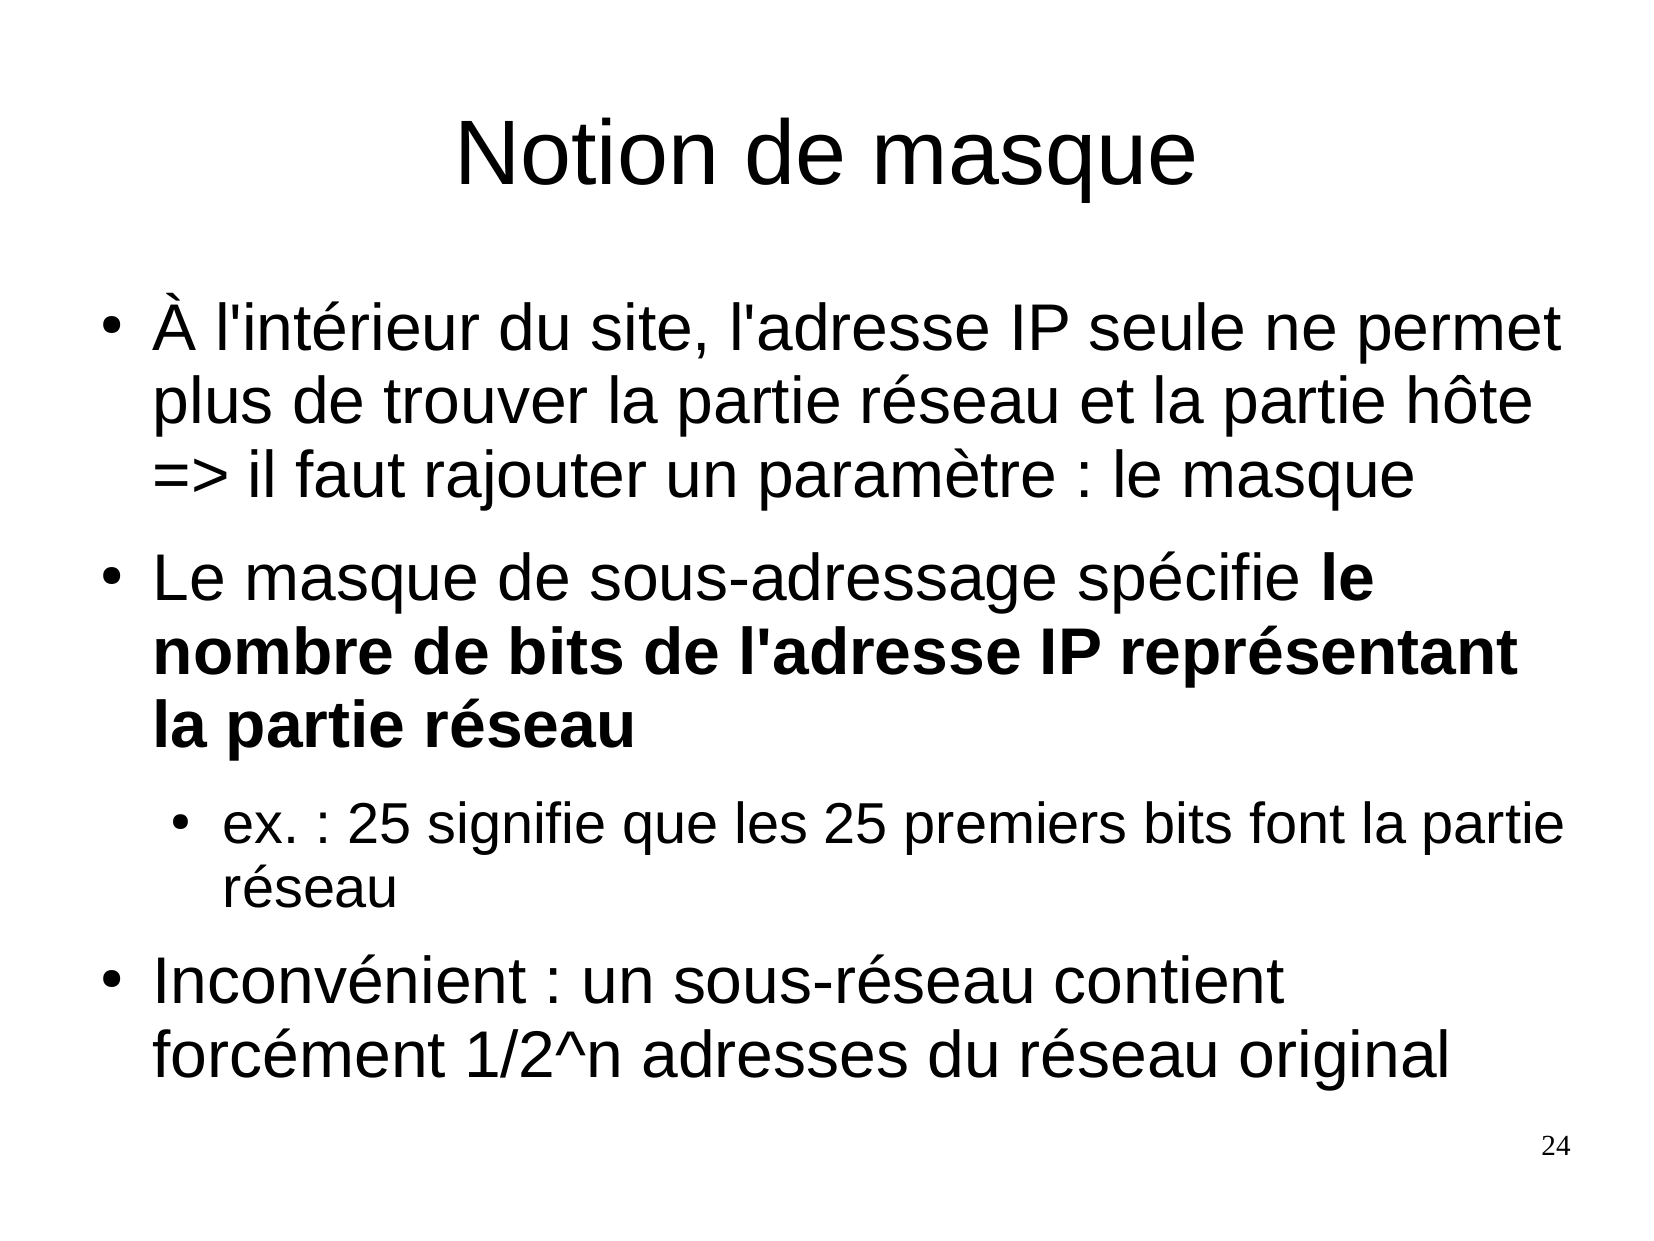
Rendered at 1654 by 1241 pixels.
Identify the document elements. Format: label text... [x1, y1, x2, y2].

list À l'intérieur du site, l'adresse IP seule ne permet plus de trouver la partie réseau et la partie hôte => il faut rajouter un paramètre : le masque Le masque de sous-adressage spécifie le nombre de bits de l'adresse IP représentant la partie réseau ex. : 25 signifie que les 25 premiers bits font la partie réseau Inconvénient : un sous-réseau contient forcément 1/2^n adresses du réseau original [82, 290, 1571, 1172]
title Notion de masque [82, 49, 1571, 257]
